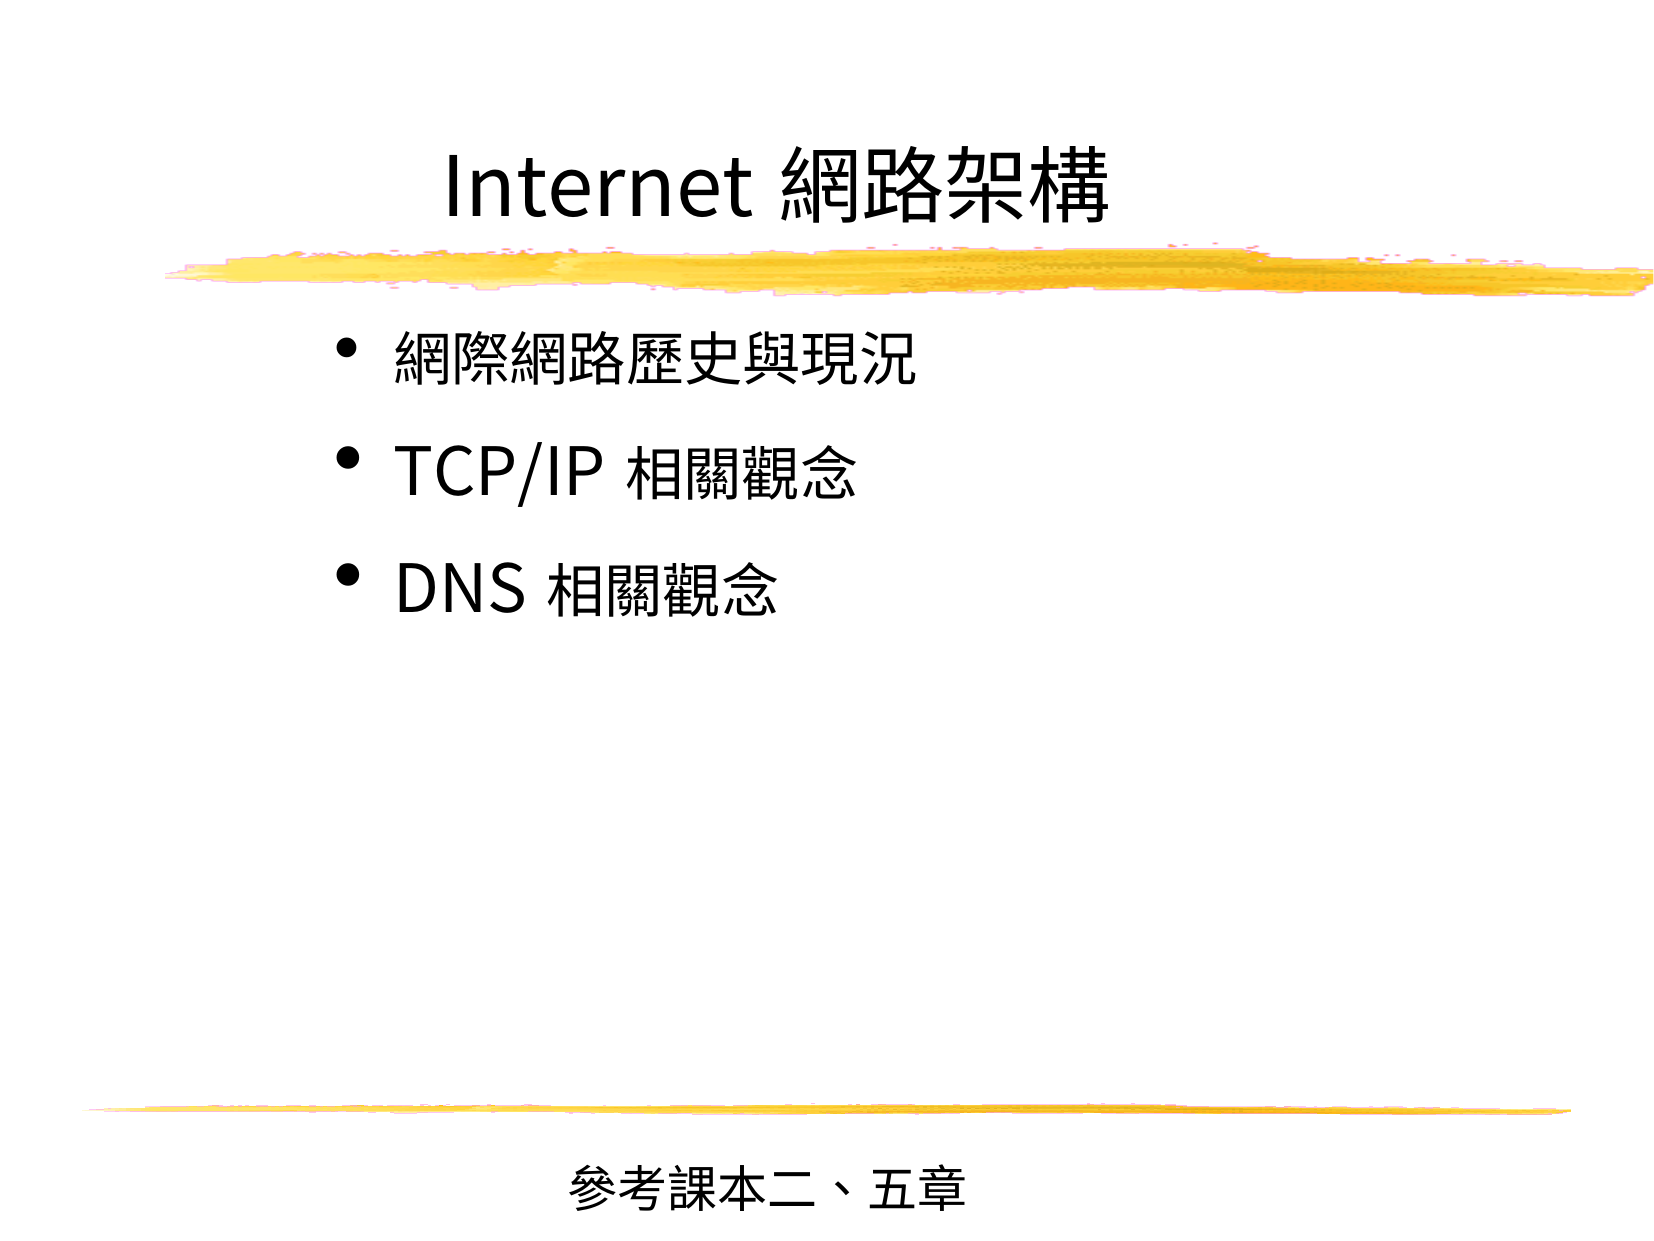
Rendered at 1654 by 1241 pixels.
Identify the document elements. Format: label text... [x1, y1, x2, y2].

picture [165, 237, 1654, 308]
picture [82, 1102, 1571, 1117]
title Internet網路架構 [73, 25, 1479, 249]
list 網際網路歷史與現況 TCP/IP相關觀念 DNS相關觀念 [322, 300, 1270, 1069]
text_box 參考課本二、五章 [567, 1144, 968, 1205]
